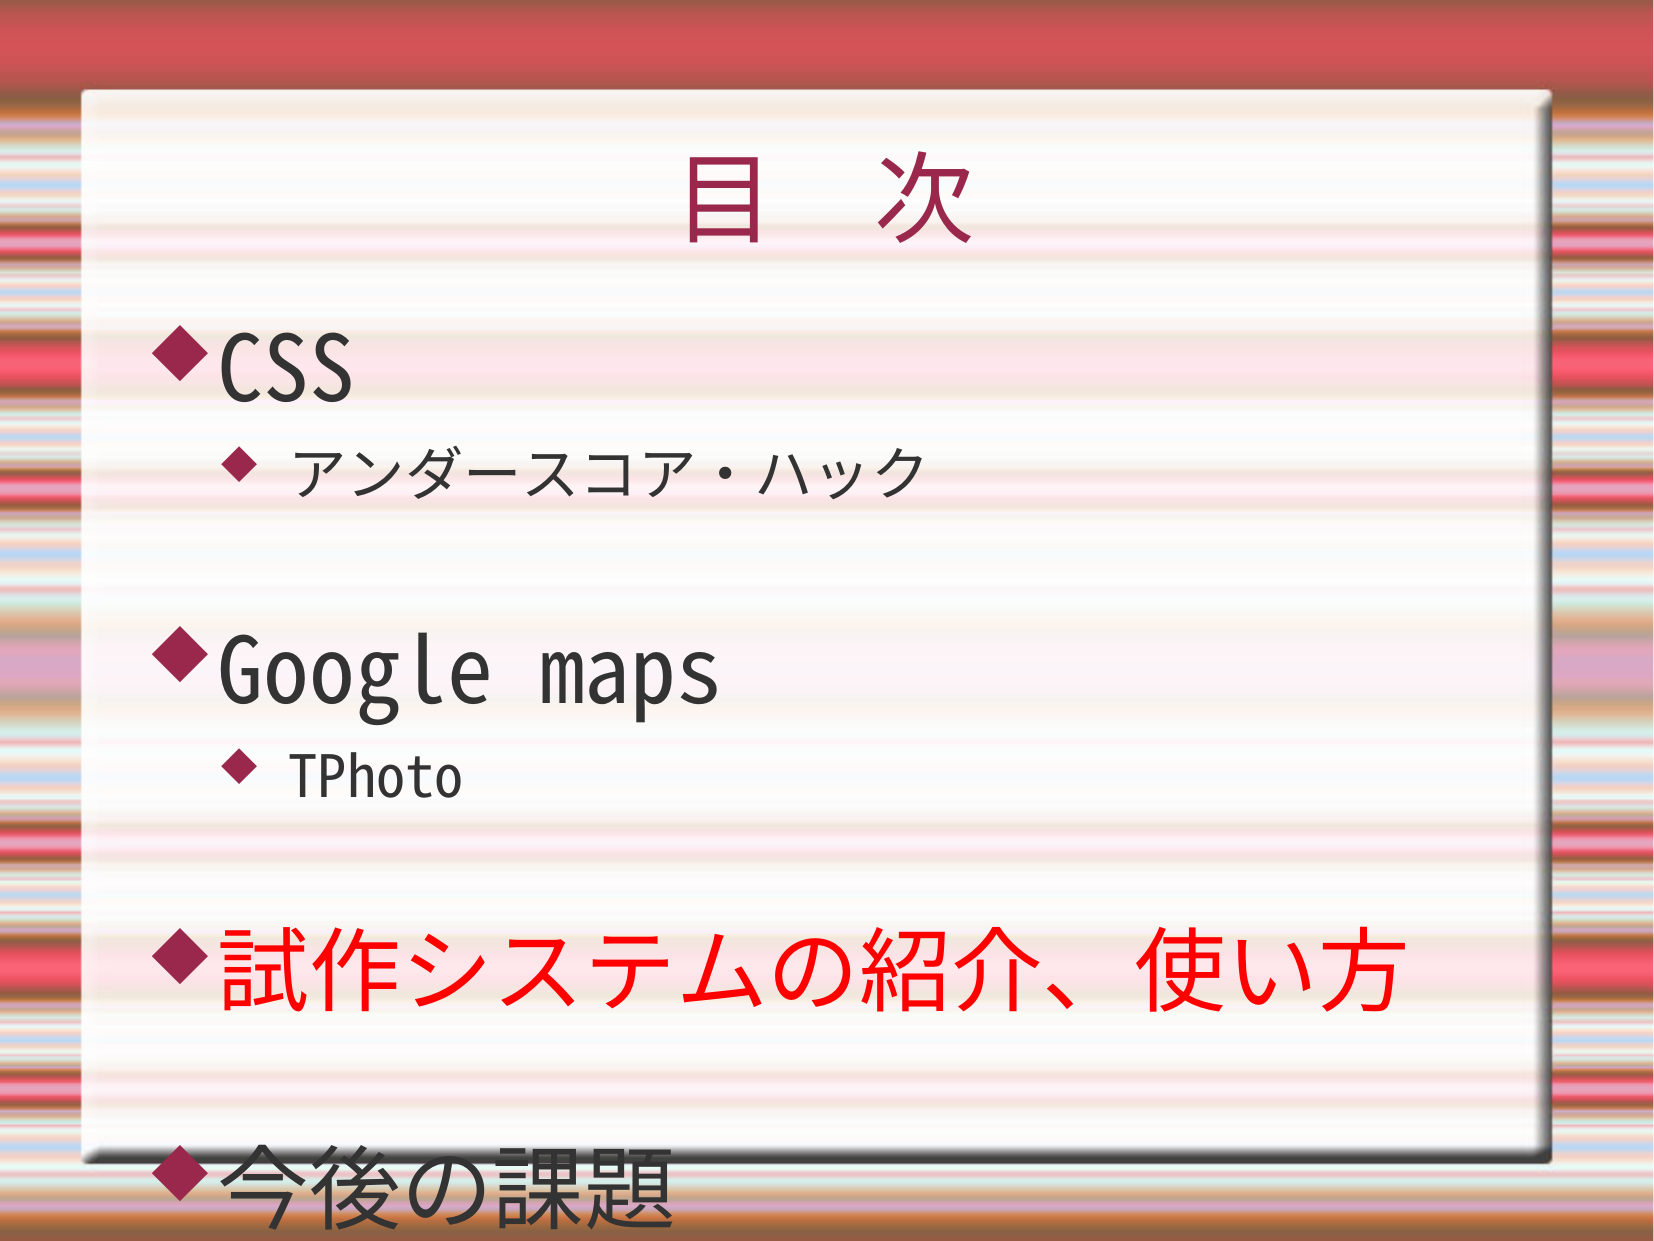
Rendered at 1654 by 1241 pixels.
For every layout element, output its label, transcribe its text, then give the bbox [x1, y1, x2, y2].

list CSS アンダースコア・ハック Google maps TPhoto 試作システムの紹介、使い方 今後の課題 [134, 295, 1516, 1133]
title 目 次 [118, 117, 1531, 266]
picture [0, 0, 1654, 1241]
